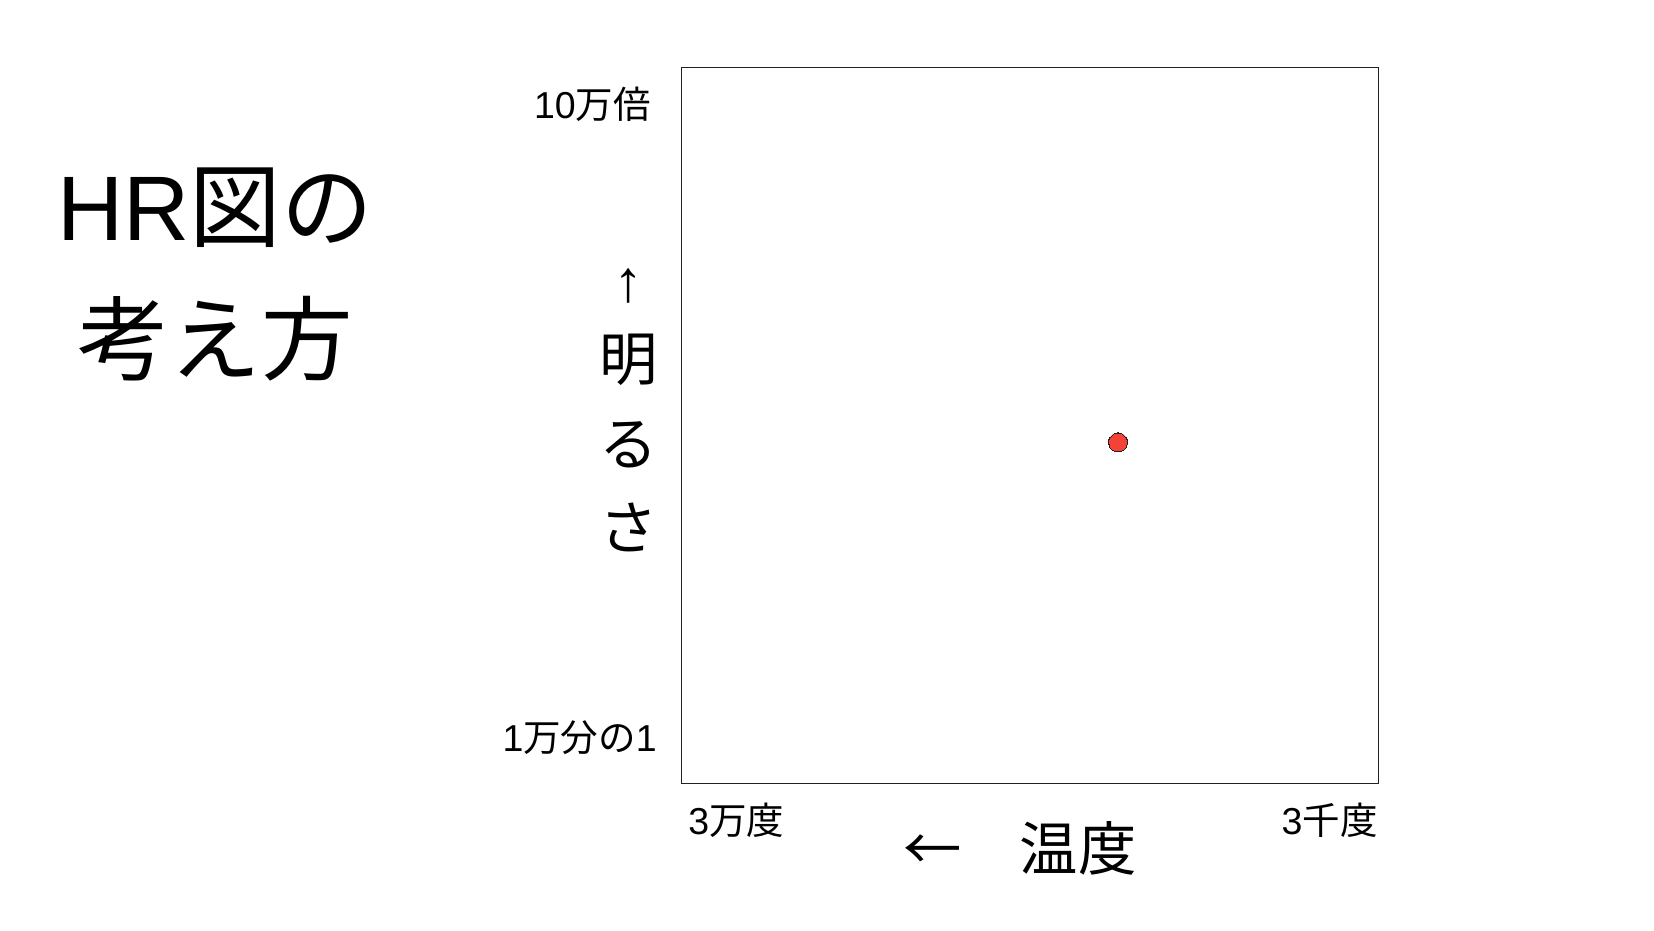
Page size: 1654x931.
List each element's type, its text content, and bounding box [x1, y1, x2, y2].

text_box [681, 67, 1379, 784]
title HR図の 考え方 [0, 133, 469, 400]
text_box 1万分の1 [487, 700, 708, 784]
text_box 10万倍 [519, 67, 695, 161]
text_box 3万度 [673, 783, 847, 853]
text_box ← 温度 [850, 795, 1229, 904]
text_box 3千度 [1266, 783, 1451, 856]
subtitle ↑ 明るさ [589, 161, 668, 677]
